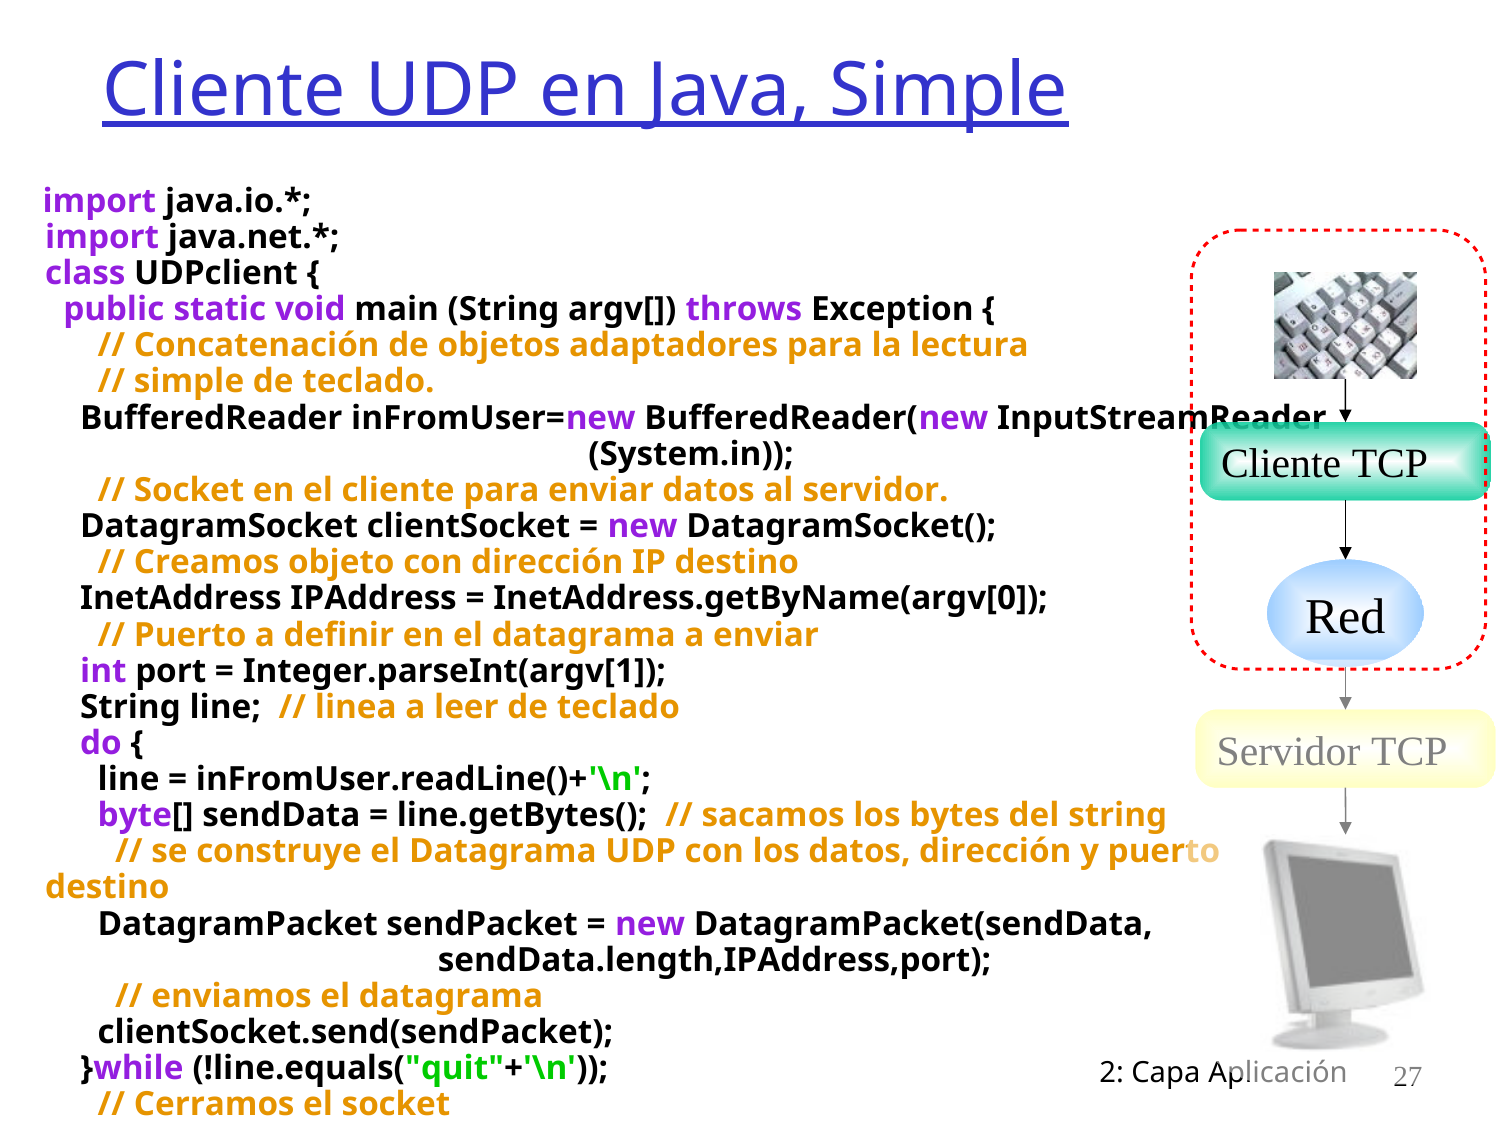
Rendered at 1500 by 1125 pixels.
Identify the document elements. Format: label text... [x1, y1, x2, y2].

title Cliente UDP en Java, Simple [87, 15, 1463, 158]
text_box Red [1267, 559, 1424, 659]
list import java.io.*; import java.net.*; class UDPclient { public static void main (String argv[]) throws Exception { // Concatenación de objetos adaptadores para la lectura // simple de teclado. BufferedReader inFromUser=new BufferedReader(new InputStreamReader (System.in)); // Socket en el cliente para enviar datos al servidor. DatagramSocket clientSocket = new DatagramSocket(); // Creamos objeto con dirección IP destino InetAddress IPAddress = InetAddress.getByName(argv[0]); // Puerto a definir en el datagrama a enviar int port = Integer.parseInt(argv[1]); String line; // linea a leer de teclado do { line = inFromUser.readLine()+'\n'; byte[] sendData = line.getBytes(); // sacamos los bytes del string // se construye el Datagrama UDP con los datos, dirección y puerto destino DatagramPacket sendPacket = new DatagramPacket(sendData, sendData.length,IPAddress,port); // enviamos el datagrama clientSocket.send(sendPacket); }while (!line.equals("quit"+'\n')); // Cerramos el socket clientSocket.close(); } } [0, 175, 1351, 1101]
text_box [1187, 659, 1500, 1085]
picture [1274, 272, 1417, 379]
text_box Cliente TCP [1200, 422, 1491, 501]
